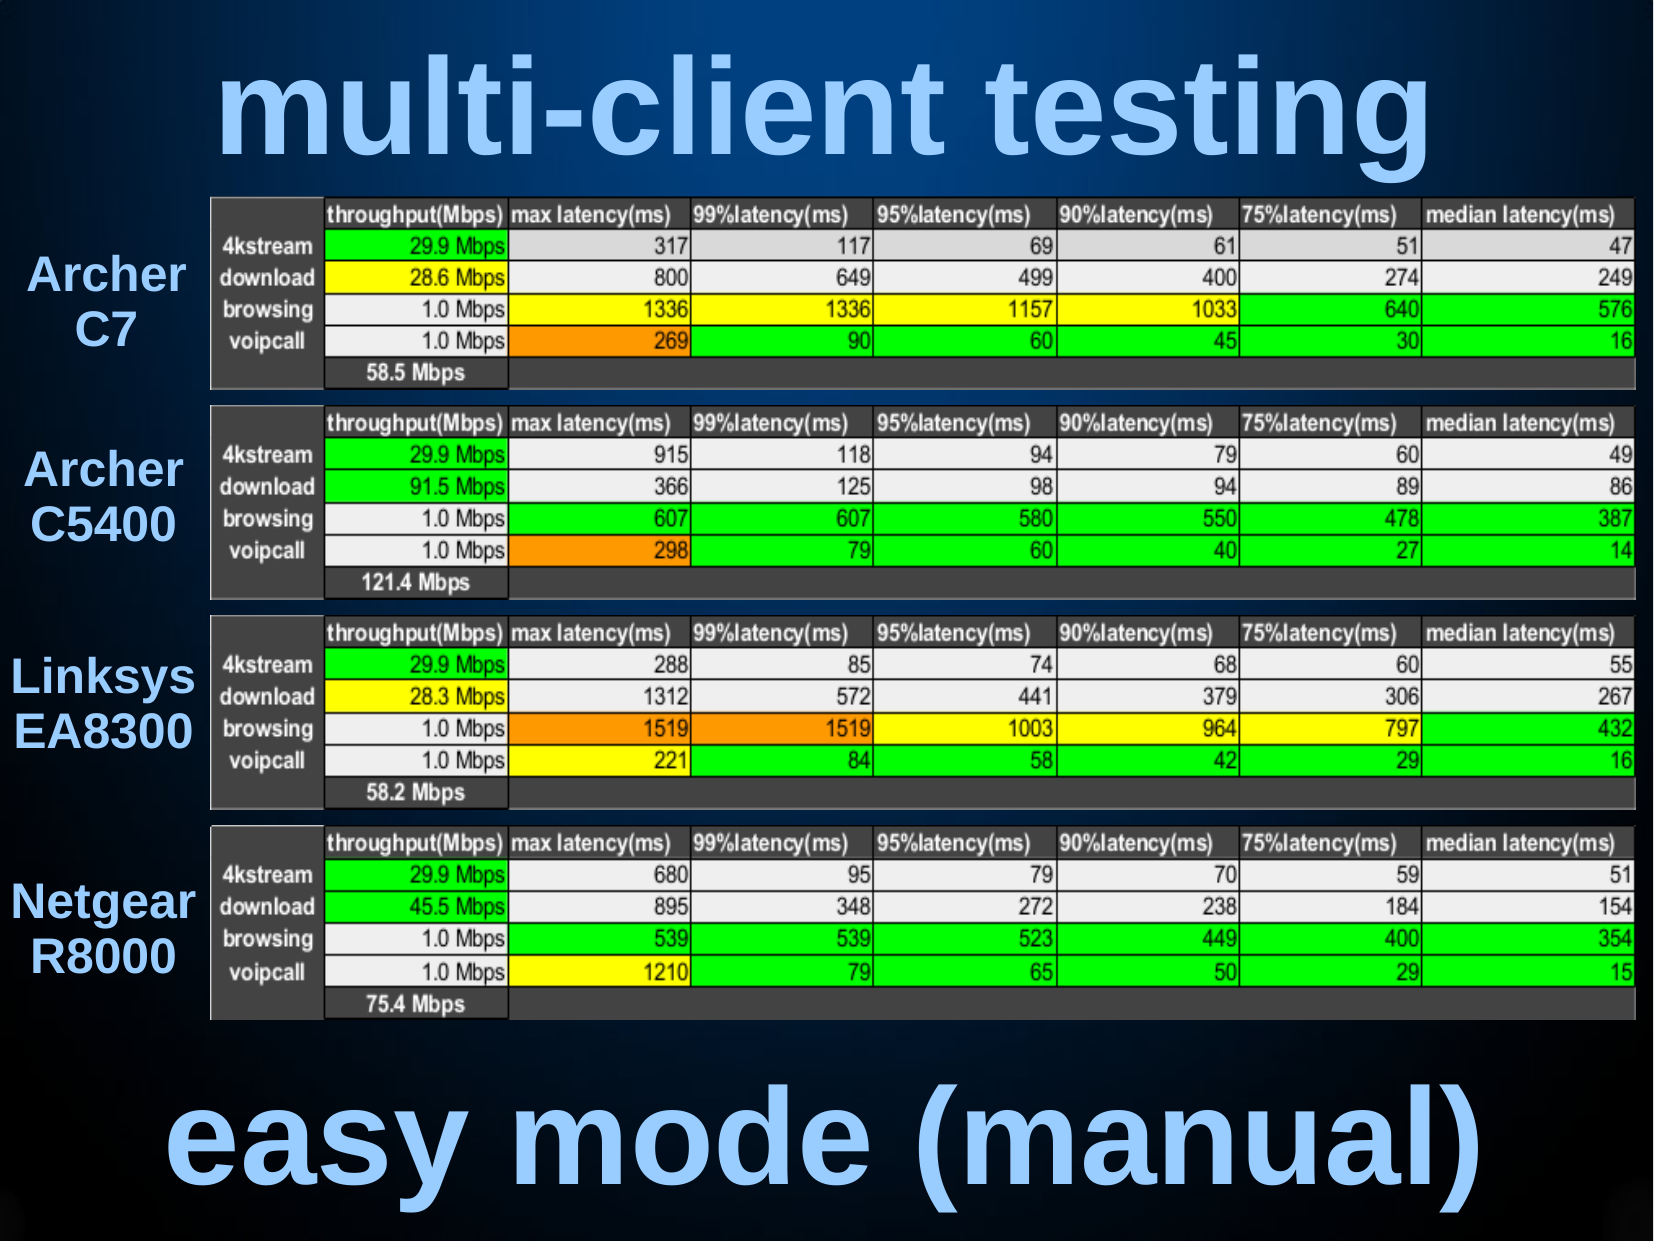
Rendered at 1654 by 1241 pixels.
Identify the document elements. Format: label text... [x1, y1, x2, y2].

title Archer C5400 [0, 392, 207, 600]
title easy mode (manual) [0, 1033, 1651, 1241]
title multi-client testing [0, 2, 1651, 211]
title Archer C7 [3, 197, 211, 406]
picture [0, 0, 1654, 1241]
title Linksys EA8300 [0, 600, 207, 808]
title Netgear R8000 [0, 825, 207, 1033]
